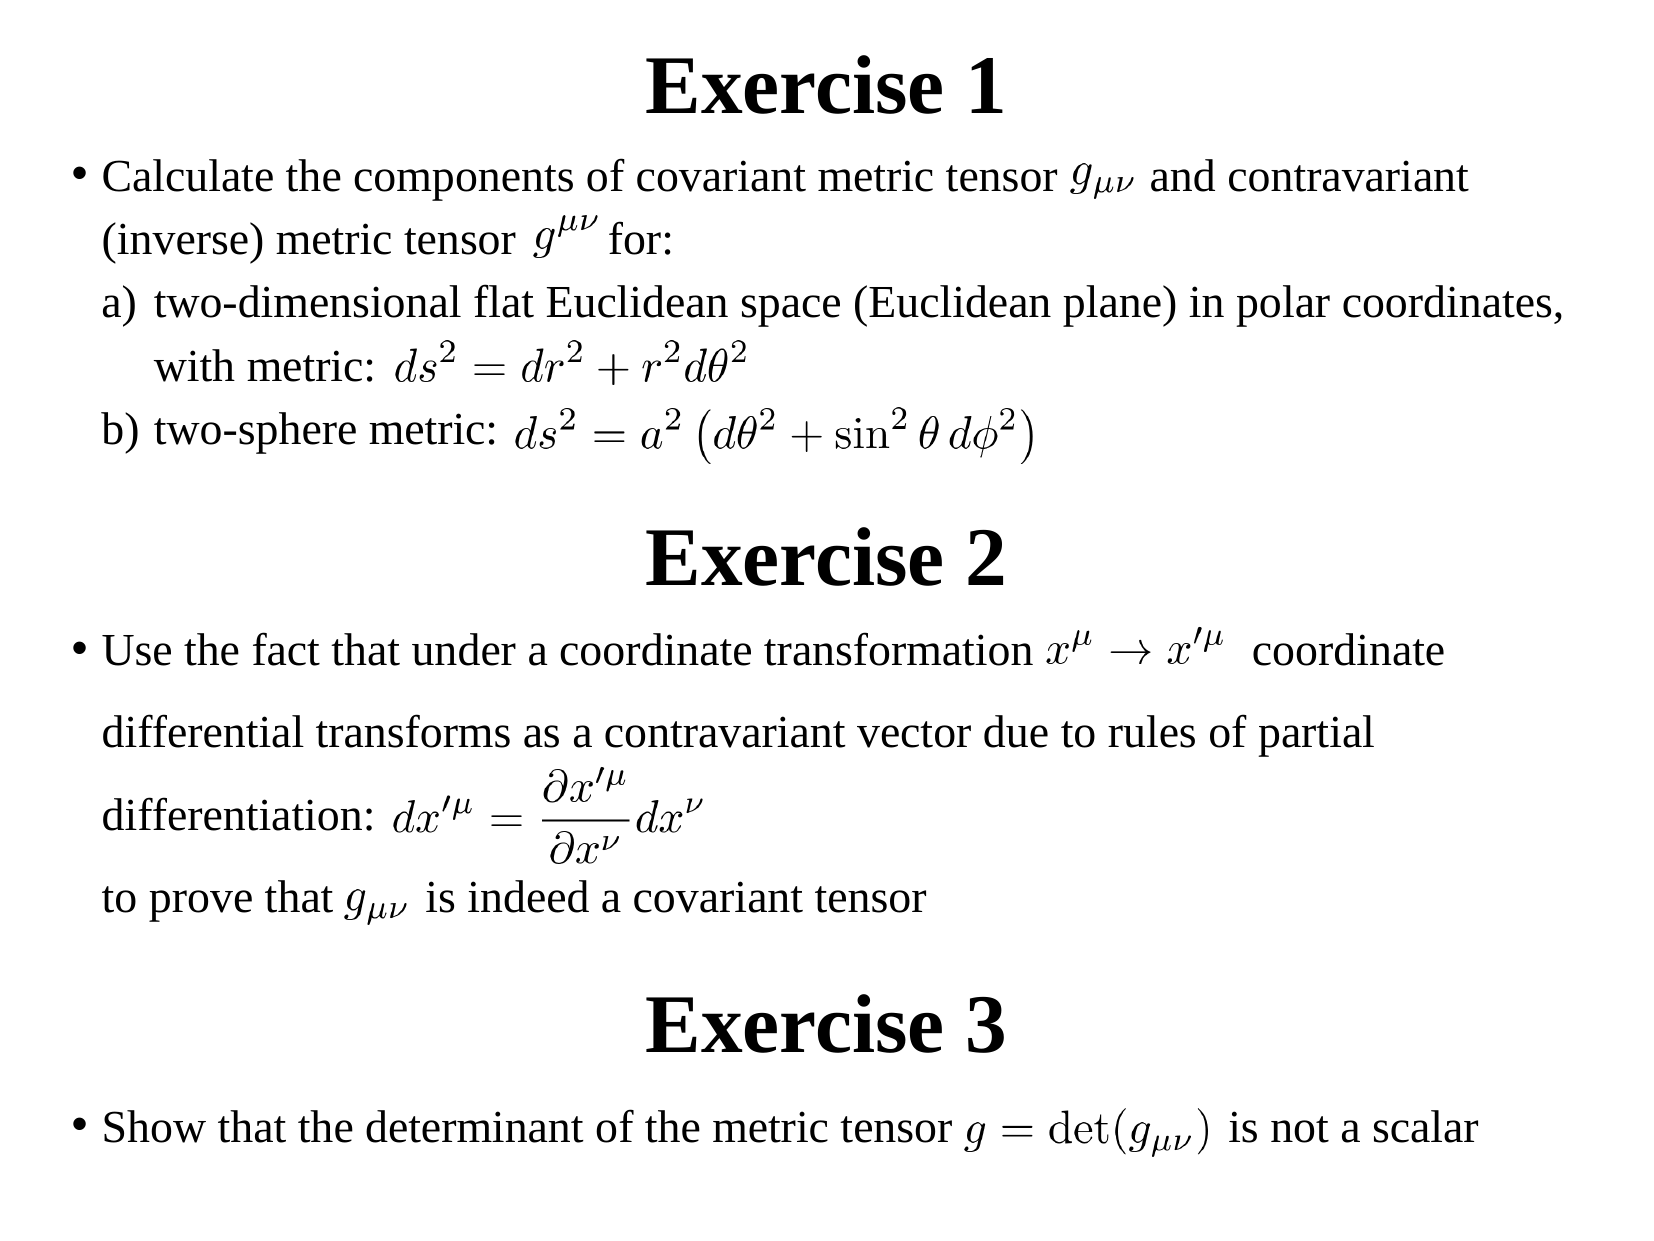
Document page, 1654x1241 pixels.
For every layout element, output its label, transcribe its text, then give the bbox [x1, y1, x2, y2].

picture [515, 407, 1033, 464]
picture [1070, 163, 1134, 199]
title Exercise 3 [82, 965, 1571, 1073]
picture [395, 340, 746, 385]
picture [1046, 626, 1223, 664]
list Calculate the components of covariant metric tensor and contravariant (inverse) metric tensor for: two-dimensional flat Euclidean space (Euclidean plane) in polar coordinates, with metric: two-sphere metric: [56, 129, 1605, 461]
picture [393, 766, 703, 864]
title Exercise 1 [82, 26, 1571, 129]
list Use the fact that under a coordinate transformation coordinate differential transforms as a contravariant vector due to rules of partial differentiation: to prove that is indeed a covariant tensor [56, 584, 1591, 930]
list Show that the determinant of the metric tensor is not a scalar [56, 1080, 1605, 1160]
picture [533, 215, 598, 258]
picture [344, 889, 407, 925]
picture [964, 1108, 1208, 1157]
title Exercise 2 [82, 498, 1571, 606]
